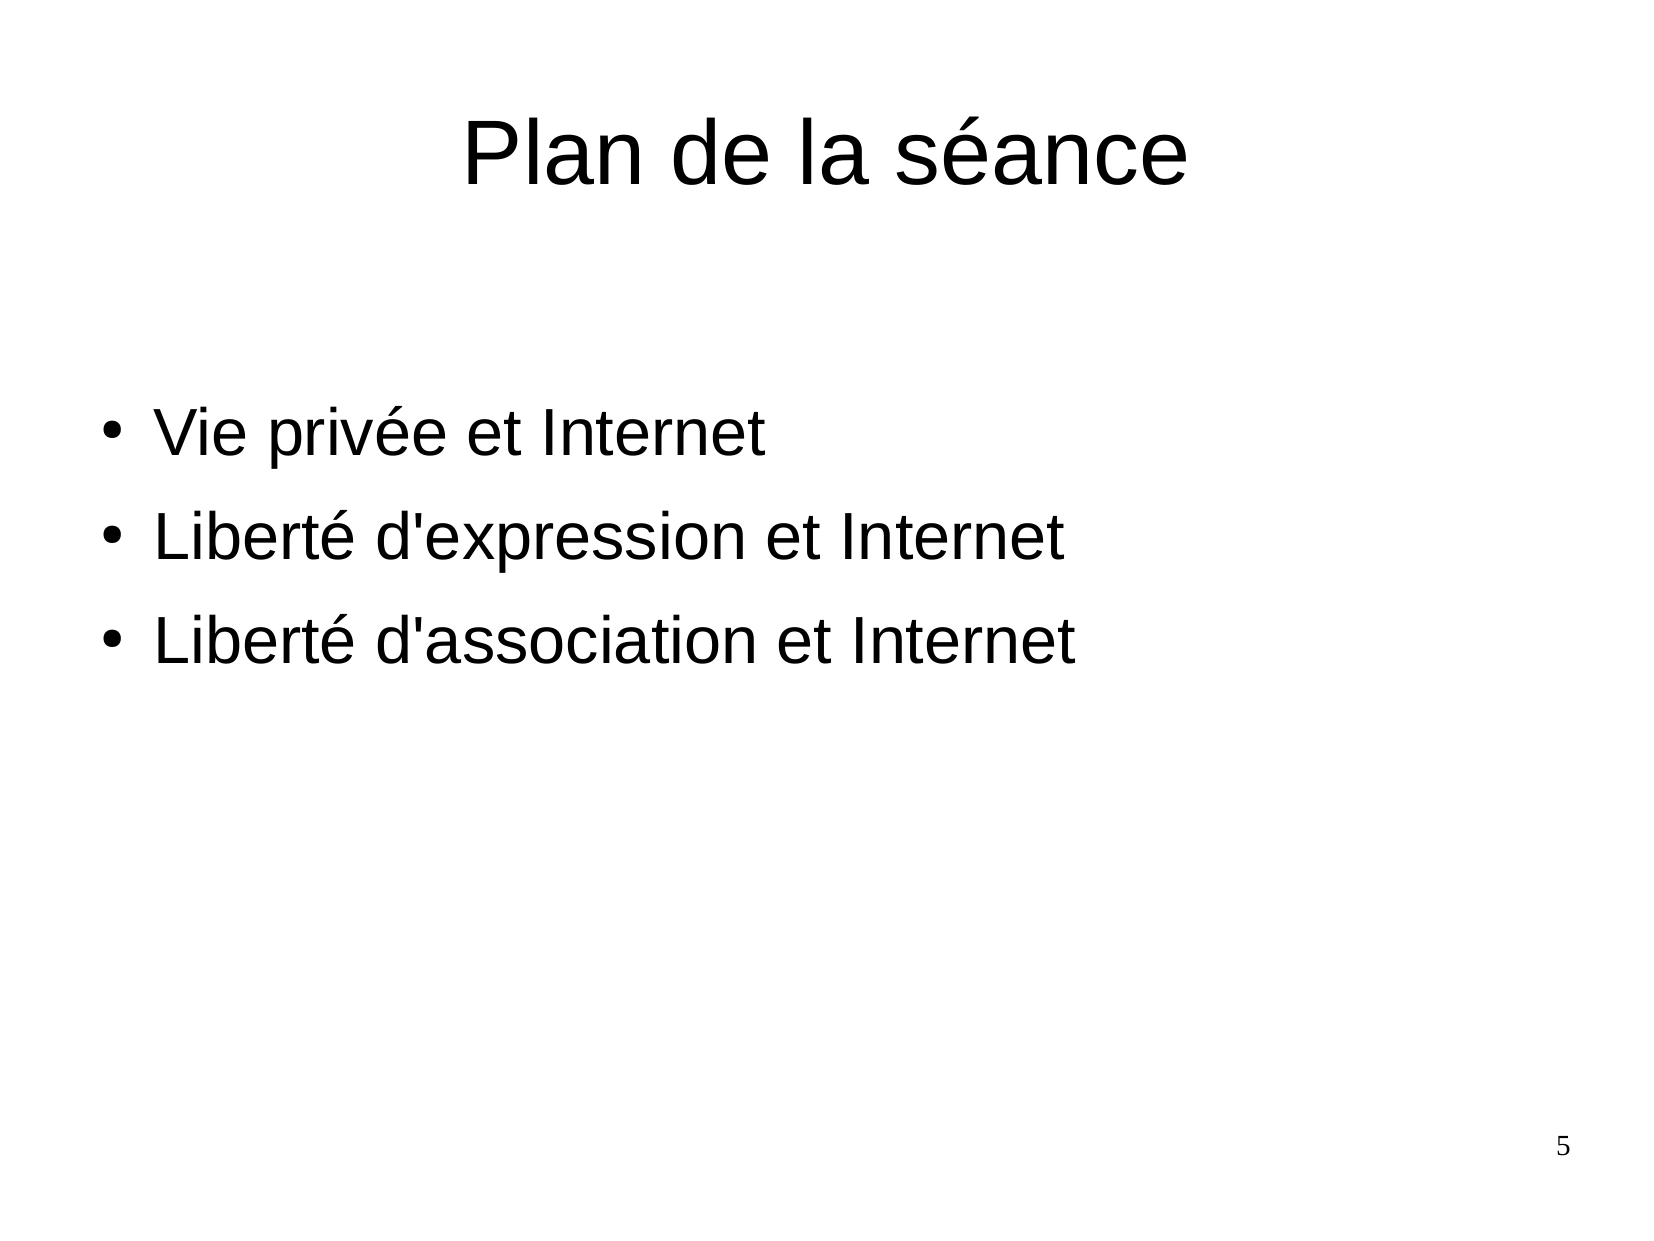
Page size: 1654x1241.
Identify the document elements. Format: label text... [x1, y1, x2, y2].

list Vie privée et Internet Liberté d'expression et Internet Liberté d'association et Internet [82, 290, 1538, 1010]
title Plan de la séance [82, 49, 1571, 257]
